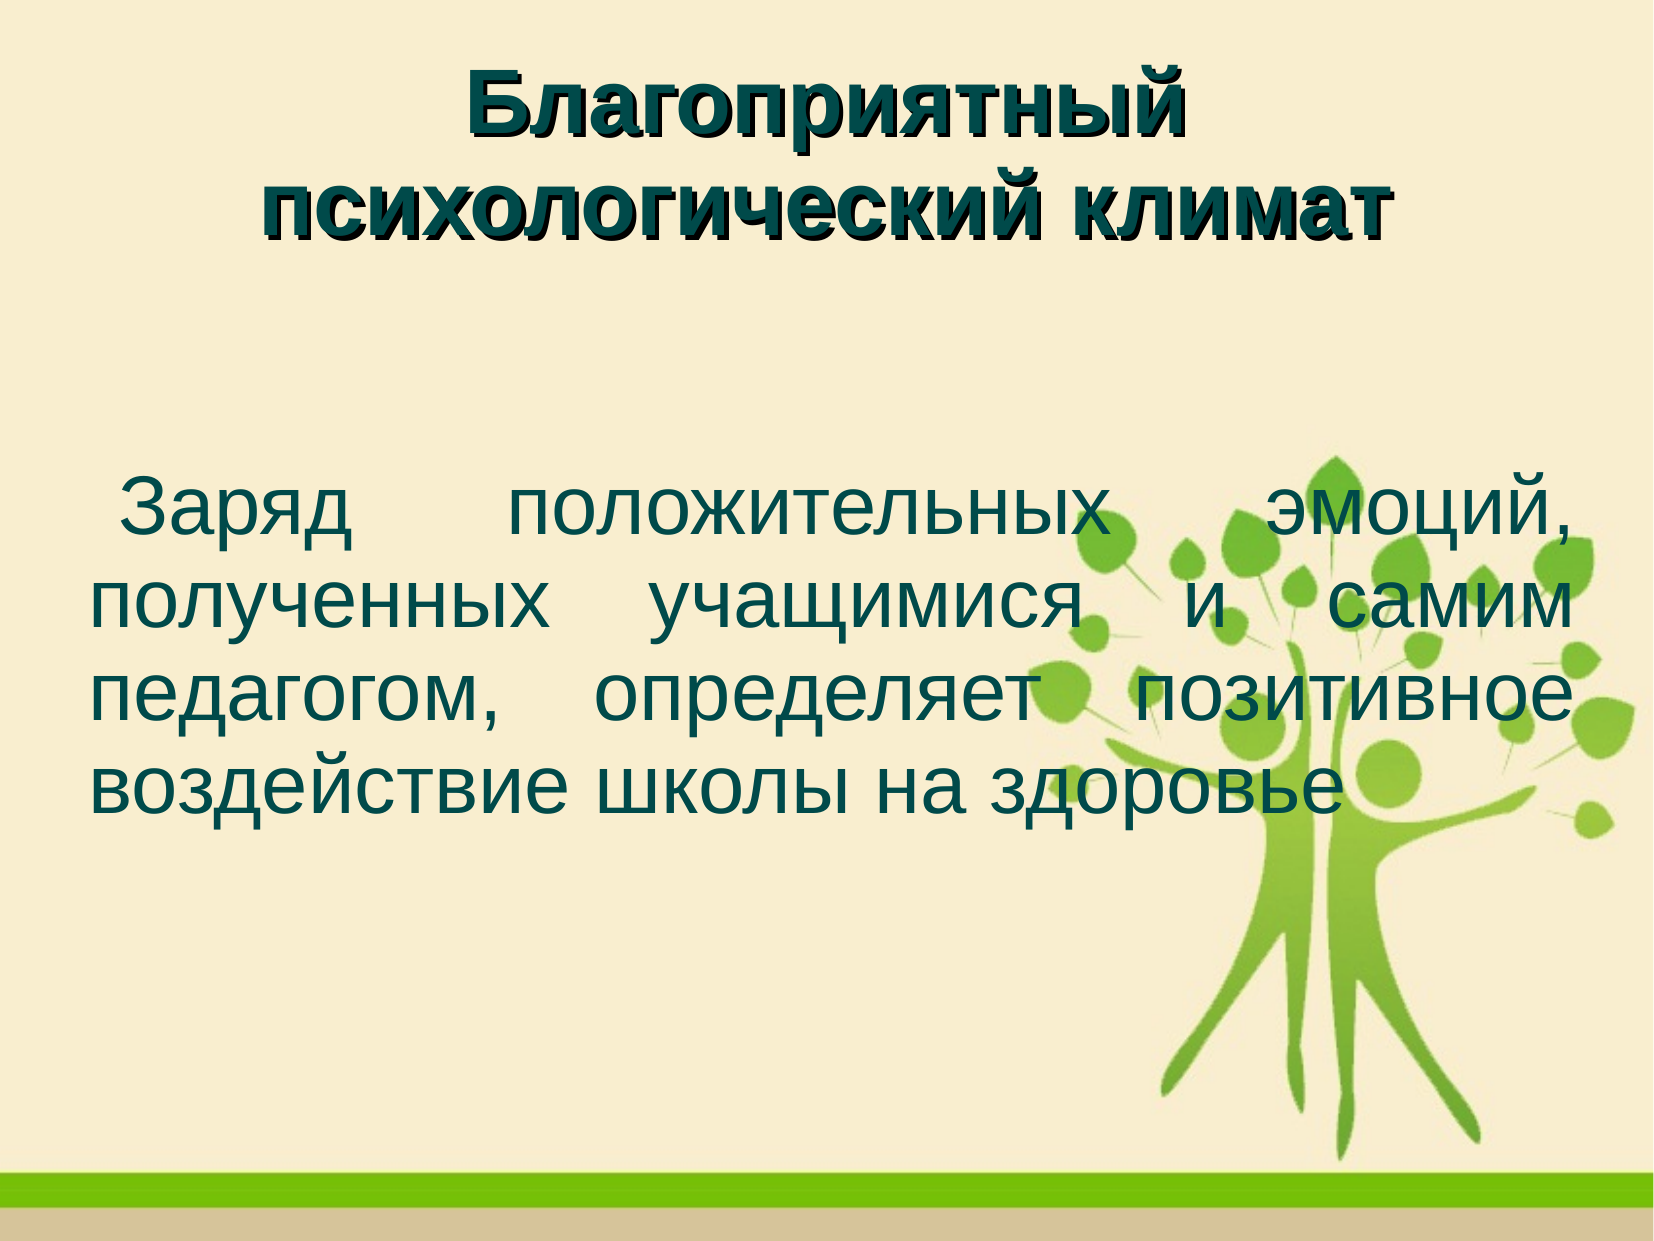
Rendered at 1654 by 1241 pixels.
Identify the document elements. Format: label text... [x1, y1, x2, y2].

title Благоприятный психологический климат [82, 49, 1571, 257]
subtitle Заряд положительных эмоций, полученных учащимися и самим педагогом, определяет позитивное воздействие школы на здоровье [88, 236, 1577, 1055]
picture [0, 0, 1654, 1241]
